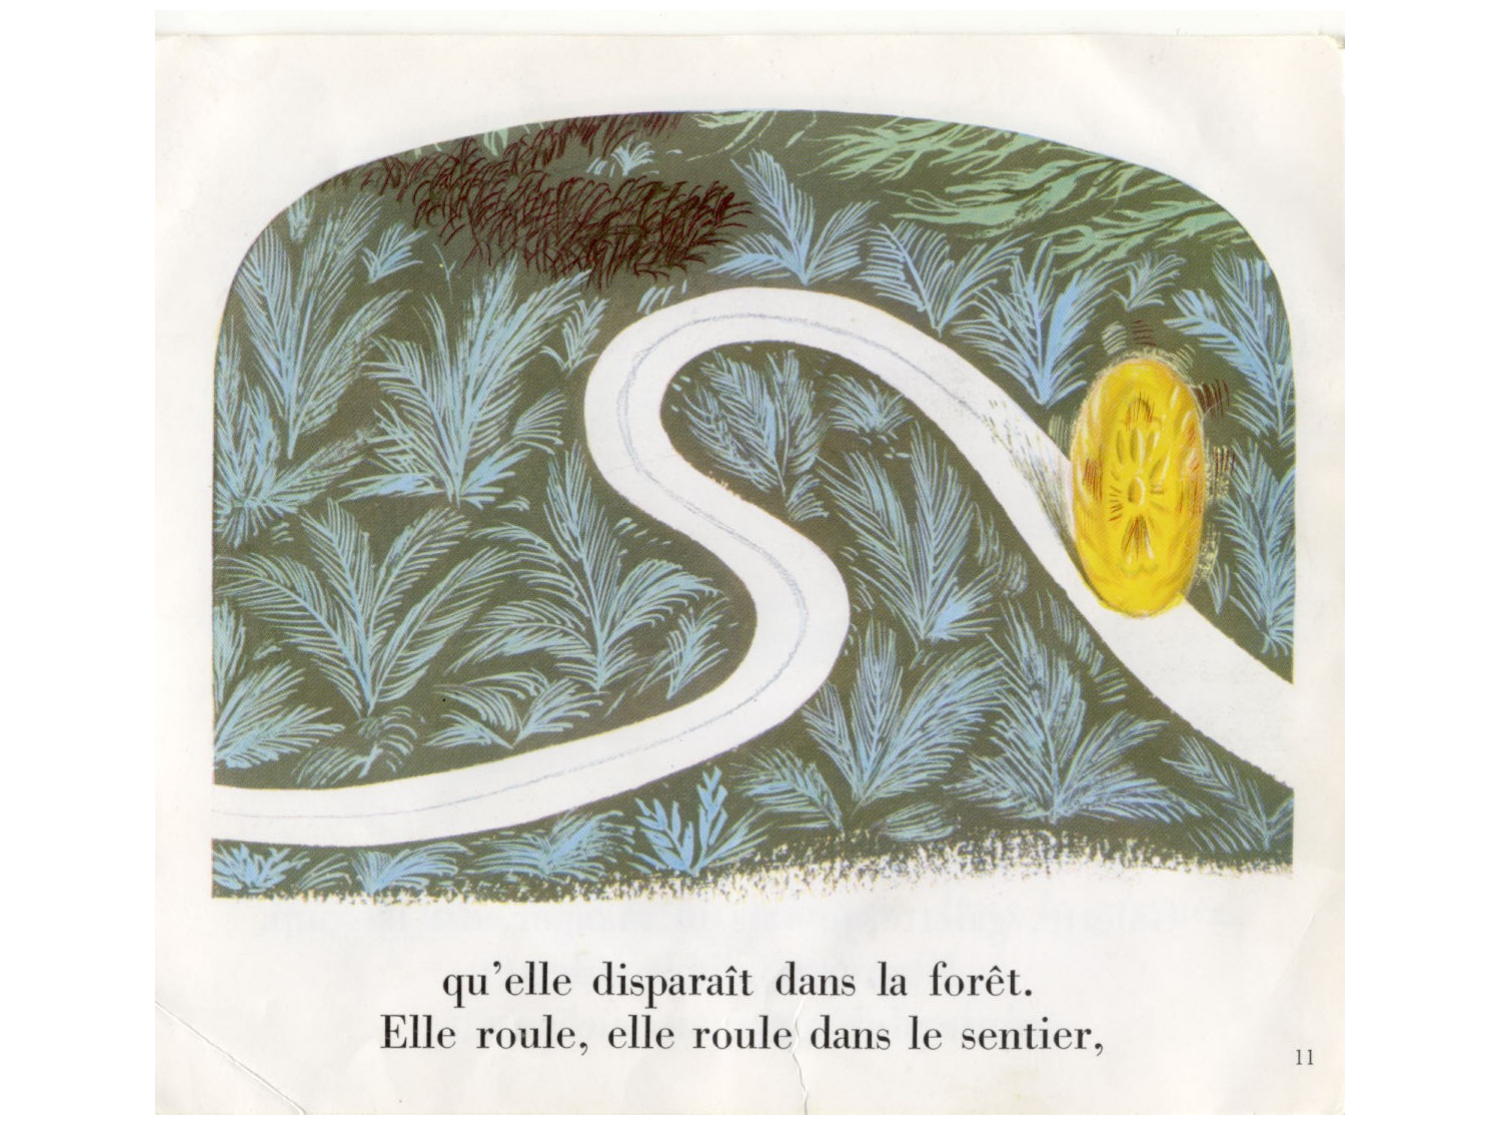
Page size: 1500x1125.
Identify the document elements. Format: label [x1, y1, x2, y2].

picture [155, 10, 1345, 1115]
